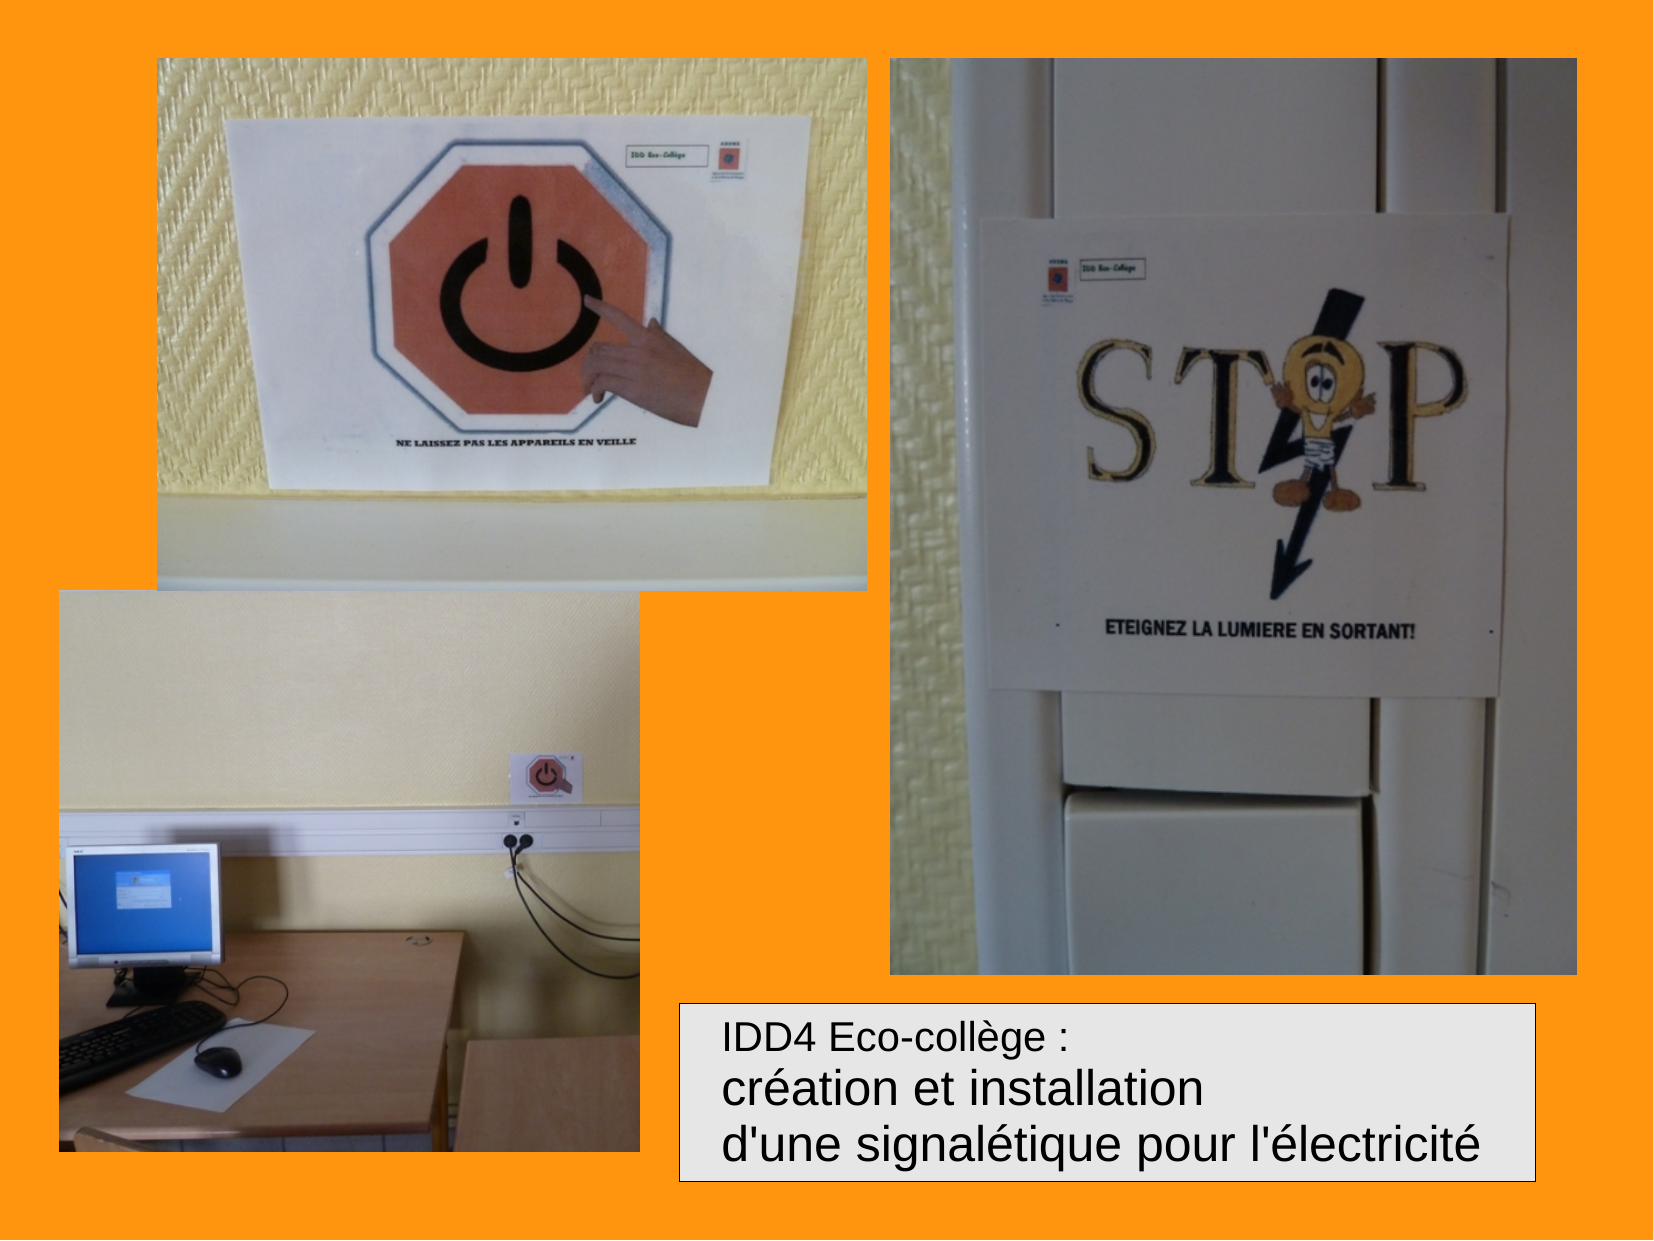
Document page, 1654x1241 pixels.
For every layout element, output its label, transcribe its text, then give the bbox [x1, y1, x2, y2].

picture [59, 58, 867, 1152]
text_box IDD4 Eco-collège : création et installation d'une signalétique pour l'électricité [679, 1003, 1536, 1182]
picture [890, 58, 1577, 975]
